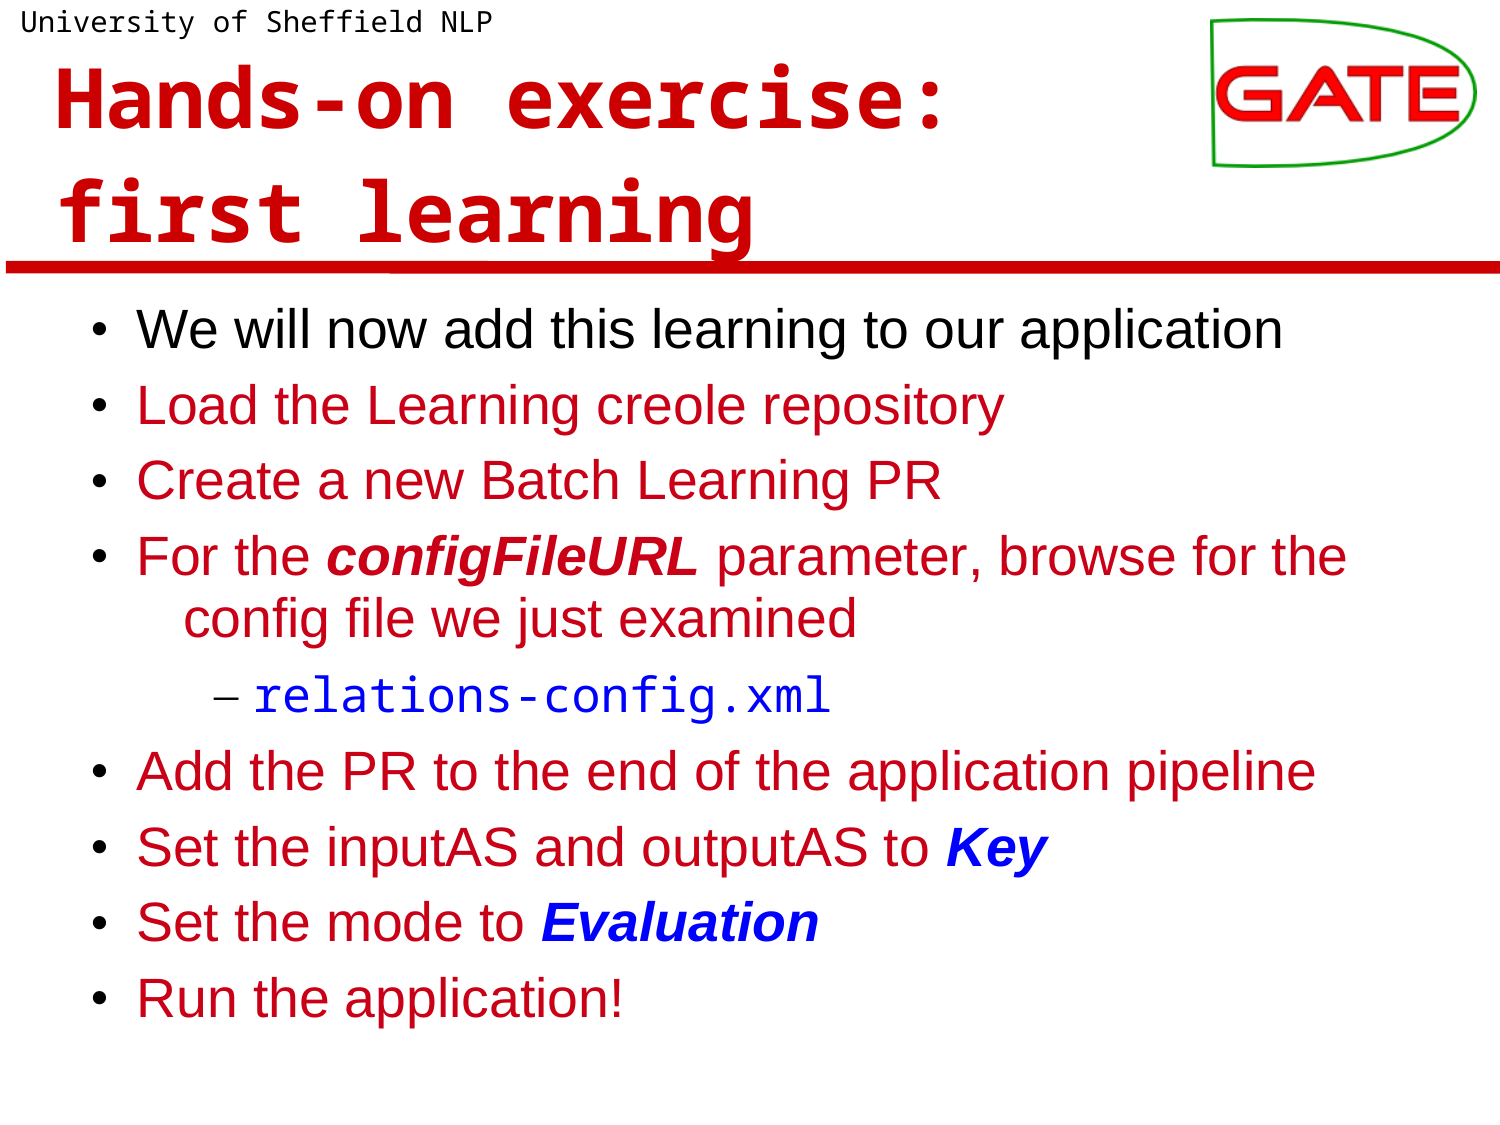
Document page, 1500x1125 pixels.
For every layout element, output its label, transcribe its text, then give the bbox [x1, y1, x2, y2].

picture [1210, 18, 1477, 168]
list We will now add this learning to our application Load the Learning creole repository Create a new Batch Learning PR For the configFileURL parameter, browse for the config file we just examined relations-config.xml Add the PR to the end of the application pipeline Set the inputAS and outputAS to Key Set the mode to Evaluation Run the application! [75, 290, 1425, 1043]
title Hands-on exercise: first learning [41, 30, 1391, 277]
